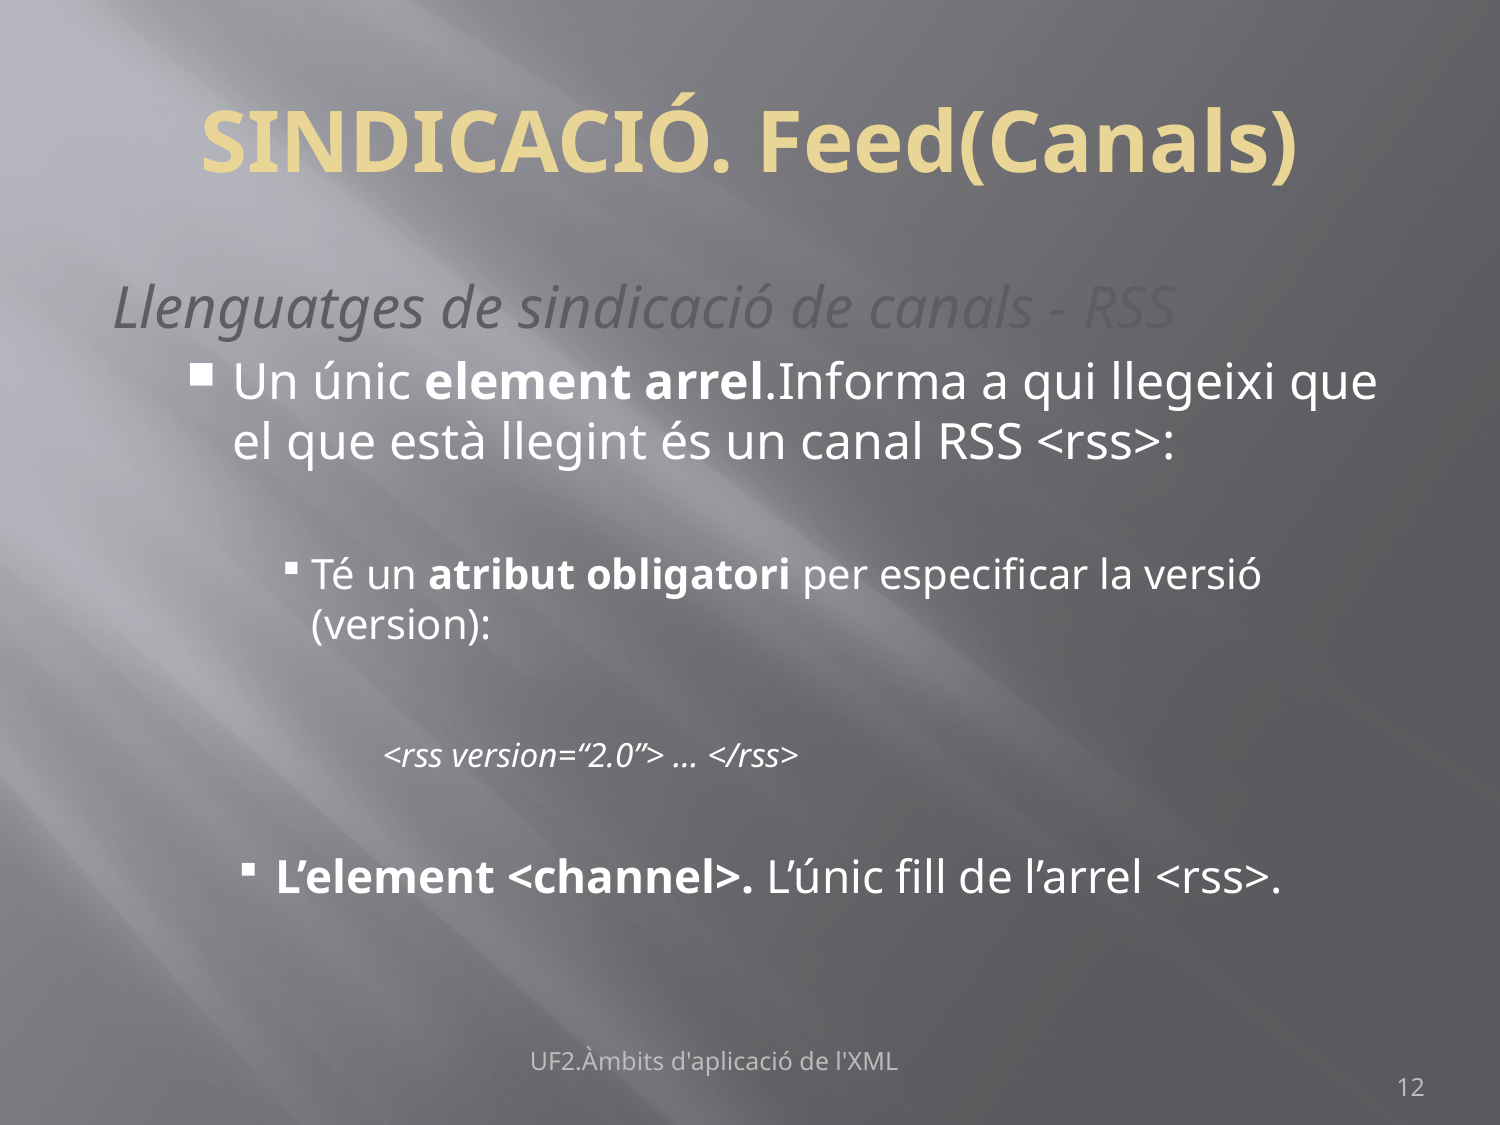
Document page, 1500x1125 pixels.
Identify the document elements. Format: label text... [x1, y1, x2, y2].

title SINDICACIÓ. Feed(Canals) [75, 45, 1425, 233]
list Llenguatges de sindicació de canals - RSS Un únic element arrel.Informa a qui llegeixi que el que està llegint és un canal RSS <rss>: Té un atribut obligatori per especificar la versió (version): <rss version=“2.0”> … </rss> L’element <channel>. L’únic fill de l’arrel <rss>. [75, 262, 1425, 1035]
picture [0, 0, 1500, 1125]
slide_number <número> [1299, 1052, 1425, 1113]
footer UF2.Àmbits d'aplicació de l'XML [512, 1052, 988, 1113]
